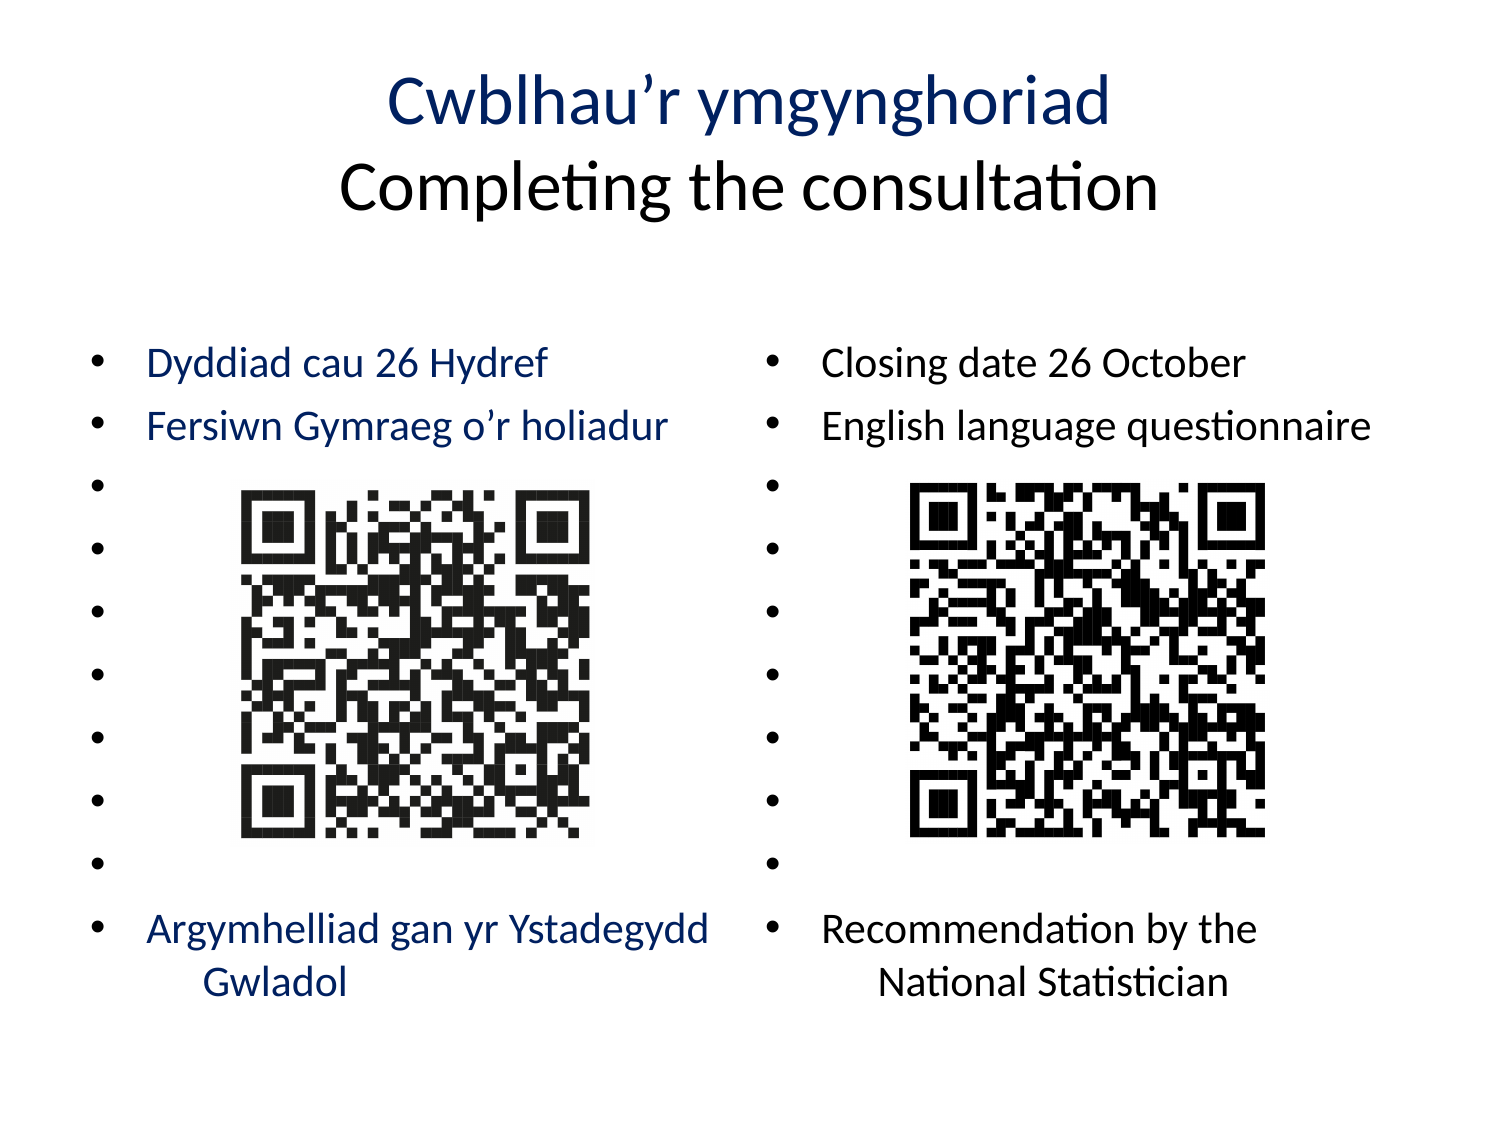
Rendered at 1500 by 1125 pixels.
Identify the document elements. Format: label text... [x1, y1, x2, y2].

list Dyddiad cau 26 Hydref Fersiwn Gymraeg o’r holiadur Argymhelliad gan yr Ystadegydd Gwladol [75, 326, 751, 1069]
text_box Closing date 26 October English language questionnaire Recommendation by the National Statistician [751, 326, 1426, 1069]
title Cwblhau’r ymgynghoriad Completing the consultation [75, 45, 1426, 233]
